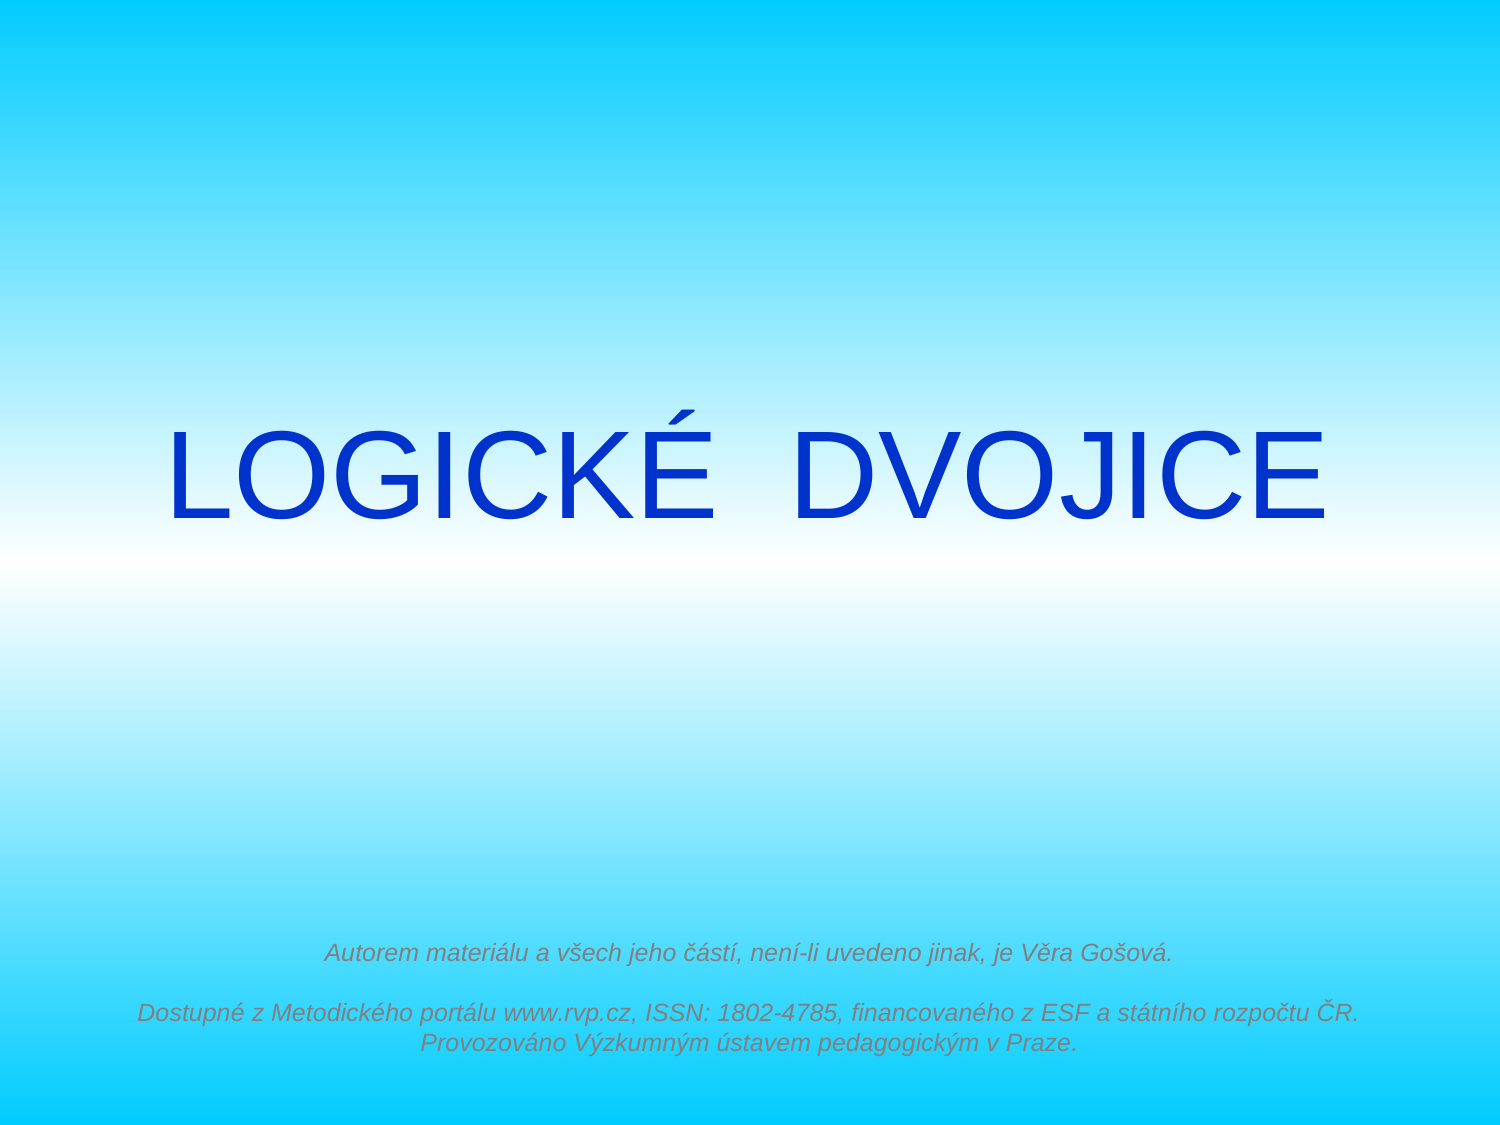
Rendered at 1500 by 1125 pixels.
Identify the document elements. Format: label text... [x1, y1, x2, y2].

text_box LOGICKÉ DVOJICE [149, 385, 1346, 552]
text_box Autorem materiálu a všech jeho částí, není-li uvedeno jinak, je Věra Gošová. Dostupné z Metodického portálu www.rvp.cz, ISSN: 1802-4785, financovaného z ESF a státního rozpočtu ČR. Provozováno Výzkumným ústavem pedagogickým v Praze. [100, 928, 1400, 1064]
